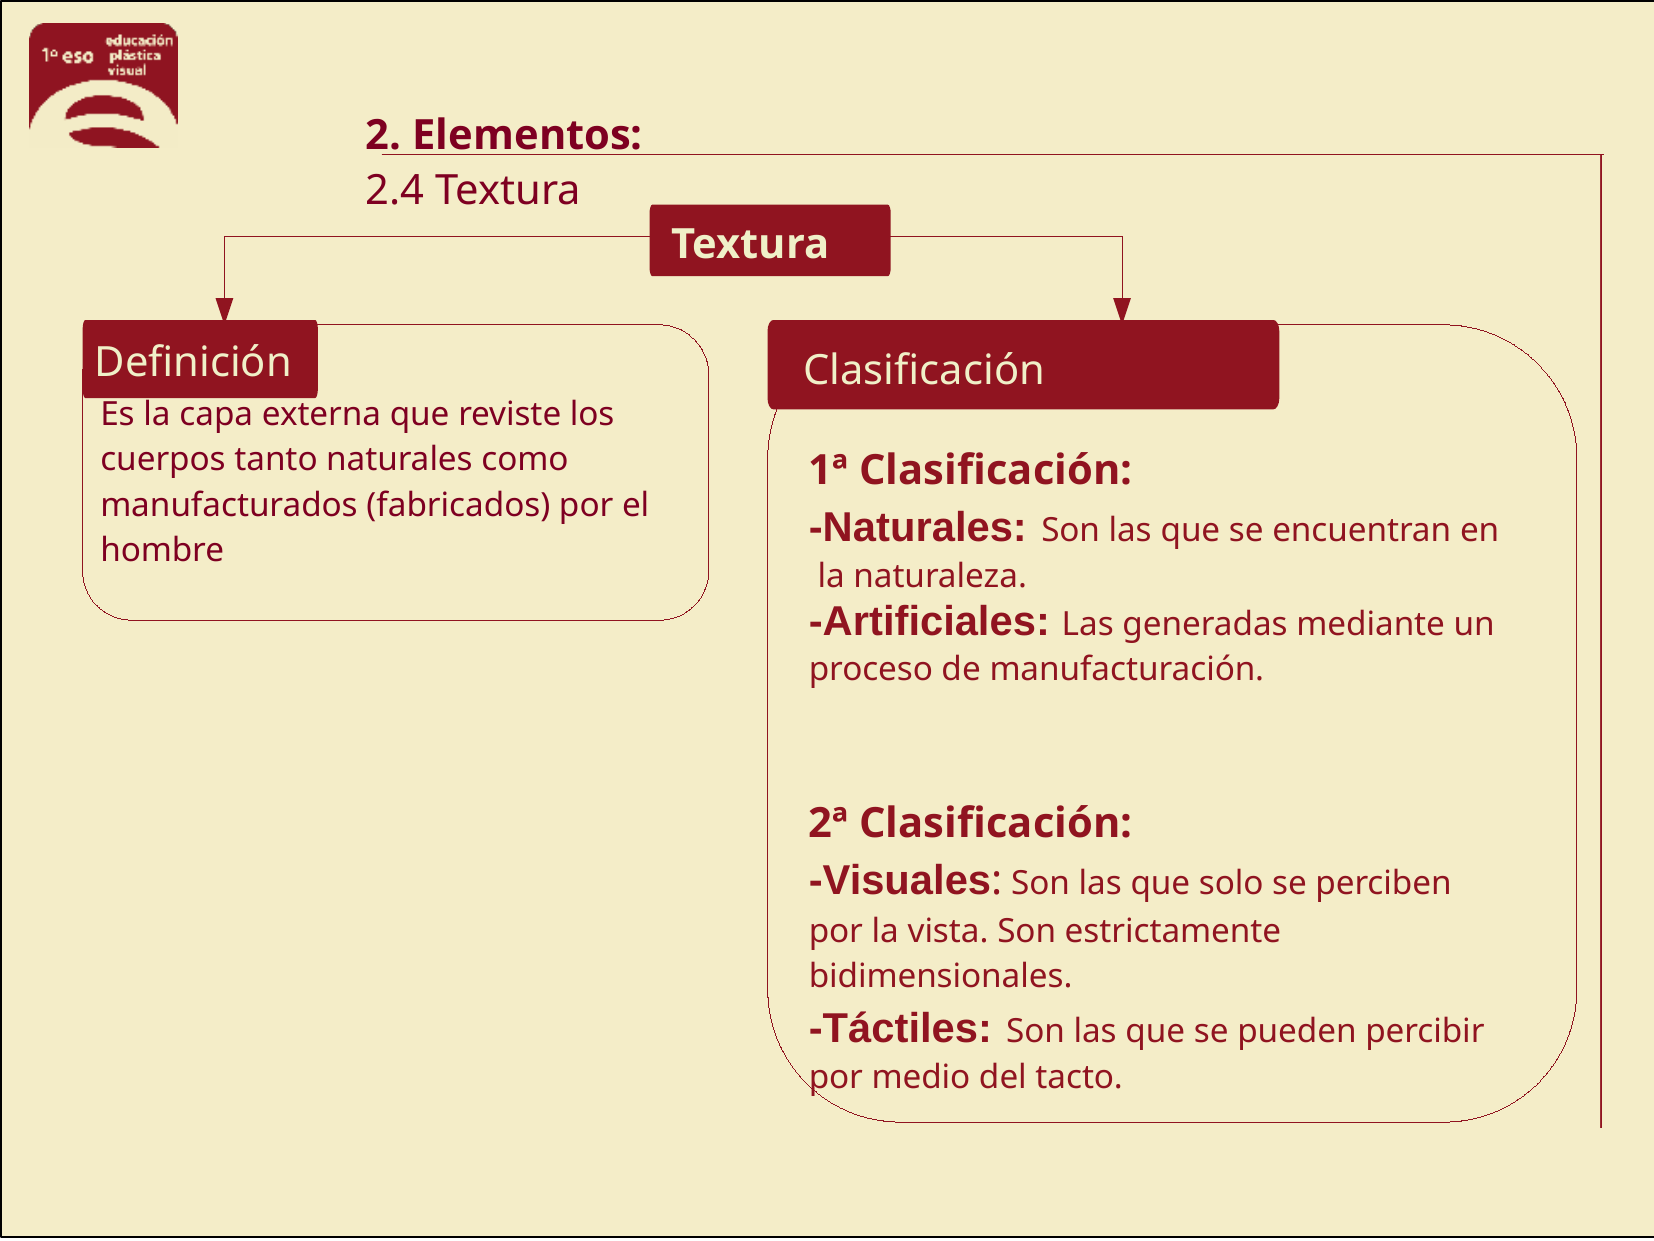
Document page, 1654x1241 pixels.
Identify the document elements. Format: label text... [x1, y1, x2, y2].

text_box Textura [671, 215, 898, 269]
title Es la capa externa que reviste los cuerpos tanto naturales como manufacturados (fabricados) por el hombre [100, 399, 686, 562]
title 2.4 Textura [265, 158, 827, 219]
text_box 1ª Clasificación: -Naturales: Son las que se encuentran en la naturaleza. -Artificiales: Las generadas mediante un proceso de manufacturación. 2ª Clasificación: -Visuales: Son las que solo se perciben por la vista. Son estrictamente bidimensionales. -Táctiles: Son las que se pueden percibir por medio del tacto. [793, 432, 1552, 1054]
picture [0, 0, 1654, 1241]
text_box Definición [94, 330, 308, 390]
title 2. Elementos: [265, 59, 1571, 134]
text_box Clasificación [803, 342, 1292, 396]
